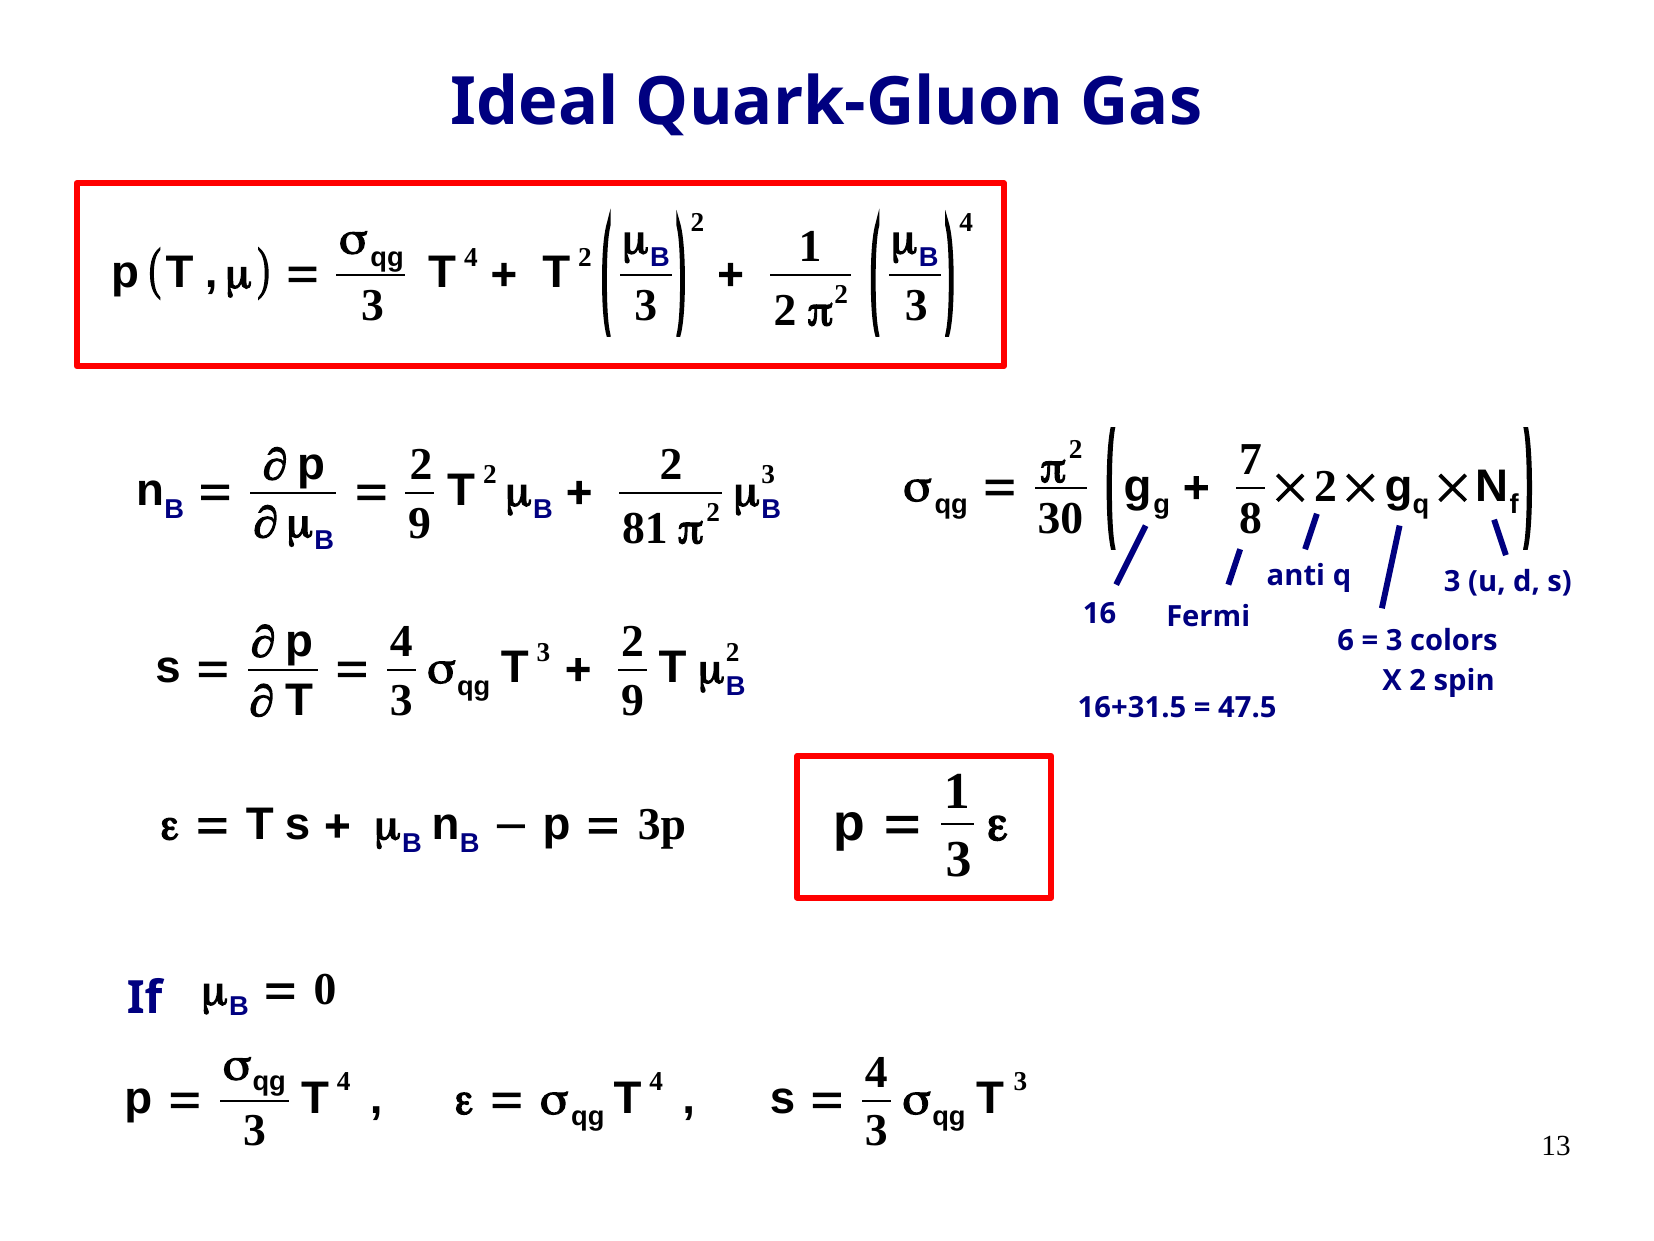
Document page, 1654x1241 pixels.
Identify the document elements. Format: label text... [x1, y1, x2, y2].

chart [153, 797, 692, 858]
text_box If [112, 956, 187, 1027]
title Ideal Quark-Gluon Gas [82, 49, 1571, 148]
text_box 3 (u, d, s) [1429, 552, 1632, 603]
chart [826, 761, 1015, 888]
chart [194, 962, 343, 1022]
chart [118, 1045, 1033, 1156]
text_box anti q [1251, 546, 1386, 597]
chart [129, 437, 787, 555]
text_box 16 [1068, 584, 1140, 665]
chart [897, 427, 1542, 550]
text_box Fermi [1151, 587, 1286, 639]
text_box 6 = 3 colors X 2 spin [1322, 611, 1549, 698]
chart [104, 206, 980, 337]
text_box 16+31.5 = 47.5 [1062, 679, 1351, 730]
chart [147, 614, 751, 727]
